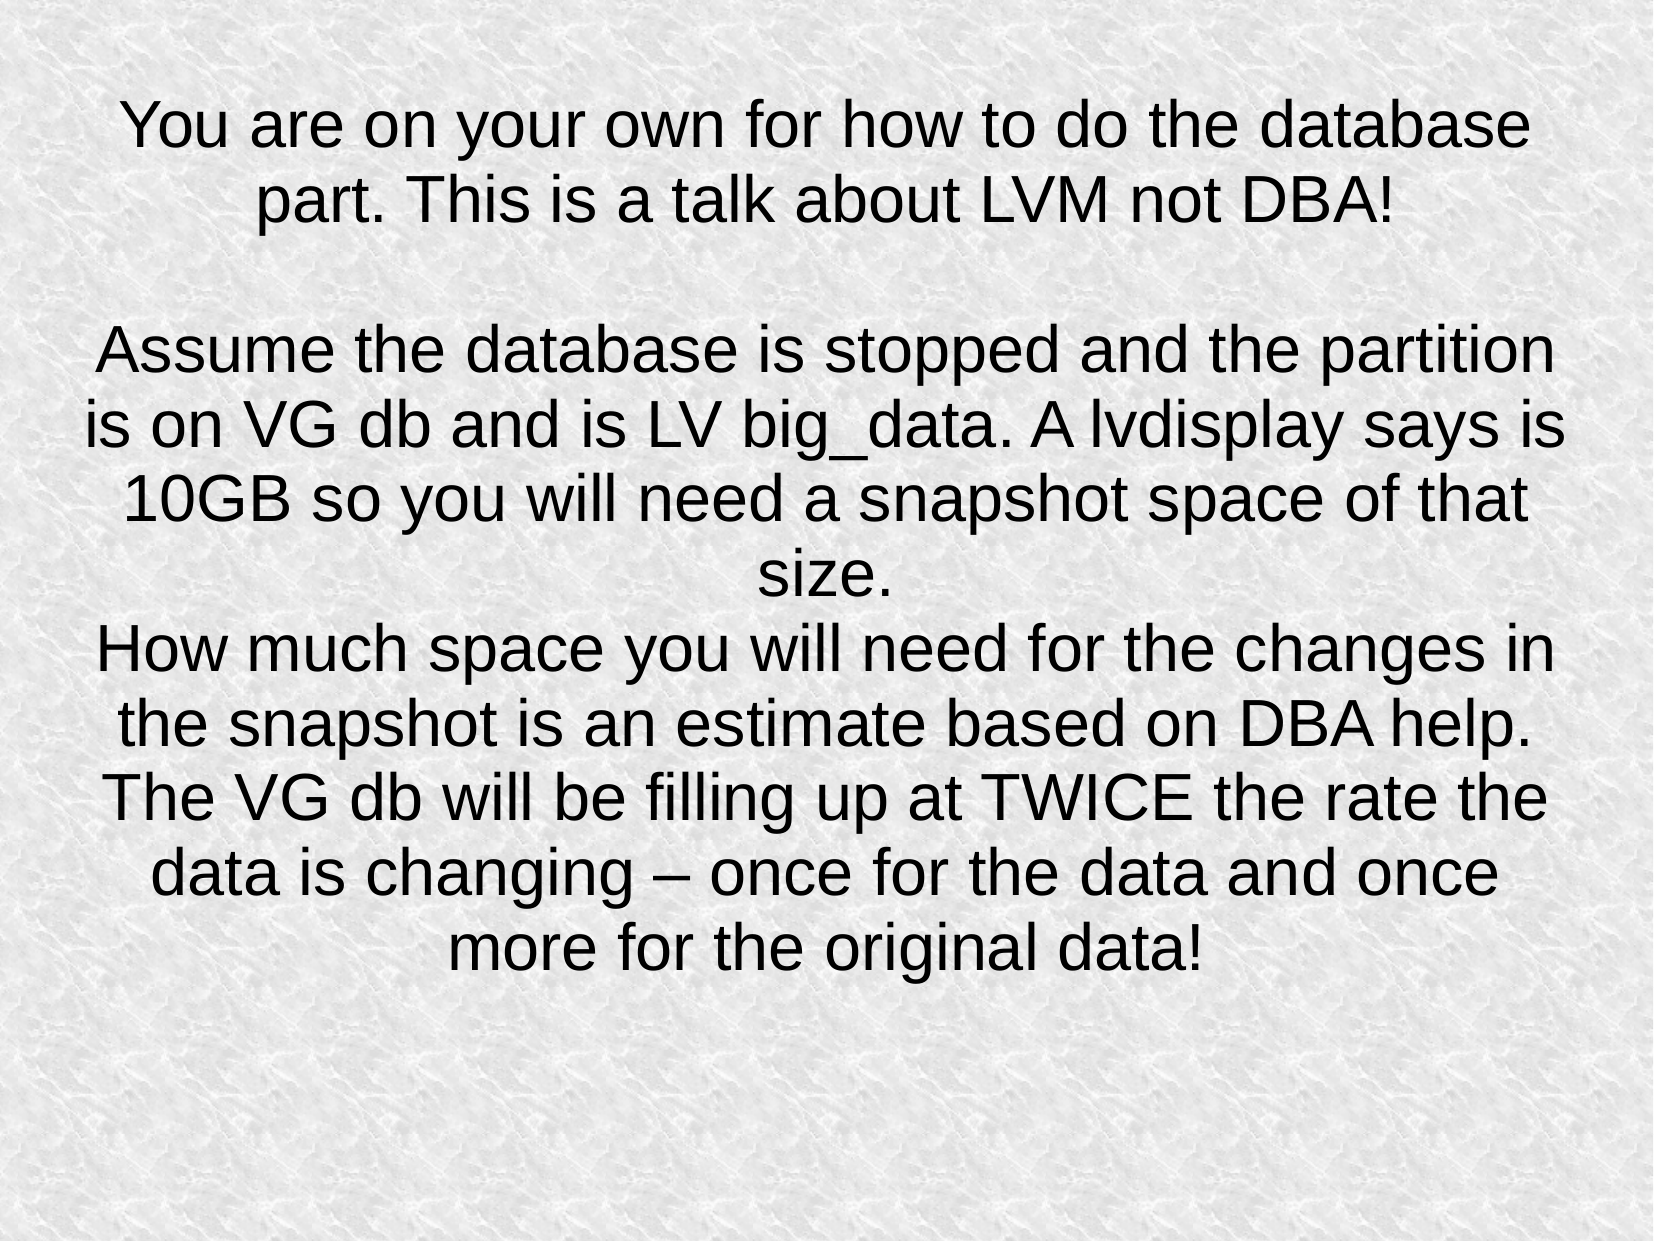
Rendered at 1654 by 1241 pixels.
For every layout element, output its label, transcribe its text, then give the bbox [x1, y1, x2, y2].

subtitle You are on your own for how to do the database part. This is a talk about LVM not DBA! Assume the database is stopped and the partition is on VG db and is LV big_data. A lvdisplay says is 10GB so you will need a snapshot space of that size. How much space you will need for the changes in the snapshot is an estimate based on DBA help. The VG db will be filling up at TWICE the rate the data is changing – once for the data and once more for the original data! [82, 37, 1571, 1036]
picture [0, 0, 1654, 1241]
